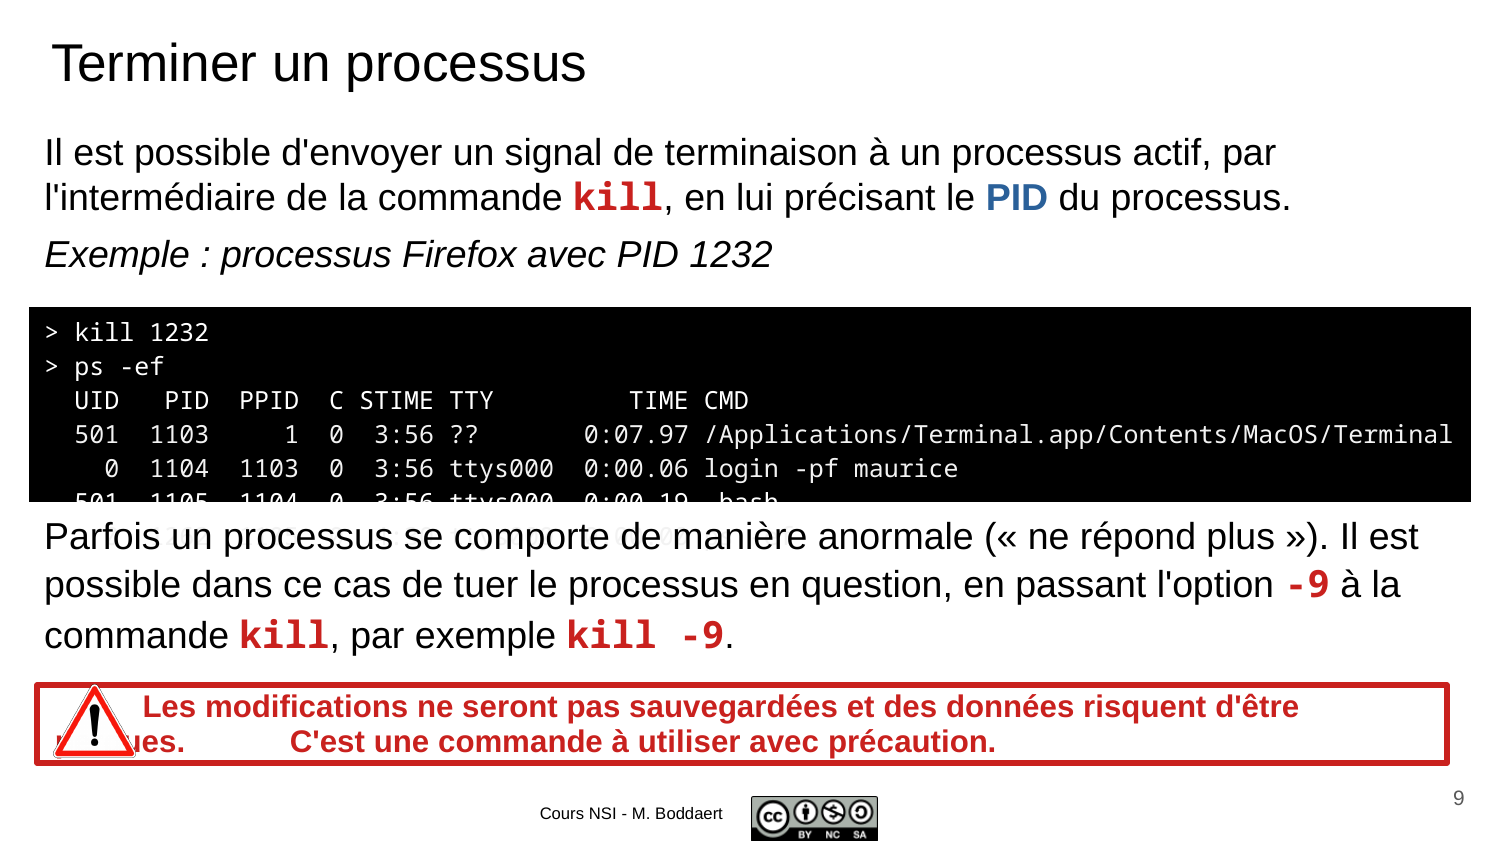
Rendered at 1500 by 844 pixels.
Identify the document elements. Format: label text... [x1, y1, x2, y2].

text_box Il est possible d'envoyer un signal de terminaison à un processus actif, par l'intermédiaire de la commande kill, en lui précisant le PID du processus. Exemple : processus Firefox avec PID 1232 [29, 656, 1477, 760]
text_box > kill 1232 > ps -ef UID PID PPID C STIME TTY TIME CMD 501 1103 1 0 3:56 ?? 0:07.97 /Applications/Terminal.app/Contents/MacOS/Terminal 0 1104 1103 0 3:56 ttys000 0:00.06 login -pf maurice 501 1105 1104 0 3:56 ttys000 0:00.19 -bash 0 1262 1105 0 4:30 ttys000 0:00.00 ps -ef [29, 307, 1471, 502]
title Terminer un processus [51, 13, 1449, 108]
picture [53, 684, 136, 758]
text_box Il est possible d'envoyer un signal de terminaison à un processus actif, par l'intermédiaire de la commande kill, en lui précisant le PID du processus. Exemple : processus Firefox avec PID 1232 [29, 120, 1477, 507]
picture [751, 796, 878, 841]
slide_number <numéro> [1389, 764, 1480, 830]
text_box Parfois un processus se comporte de manière anormale (« ne répond plus »). Il est possible dans ce cas de tuer le processus en question, en passant l'option -9 à la commande kill, par exemple kill -9. [29, 507, 1477, 656]
text_box Les modifications ne seront pas sauvegardées et des données risquent d'être perdues. C'est une commande à utiliser avec précaution. [37, 685, 1447, 763]
